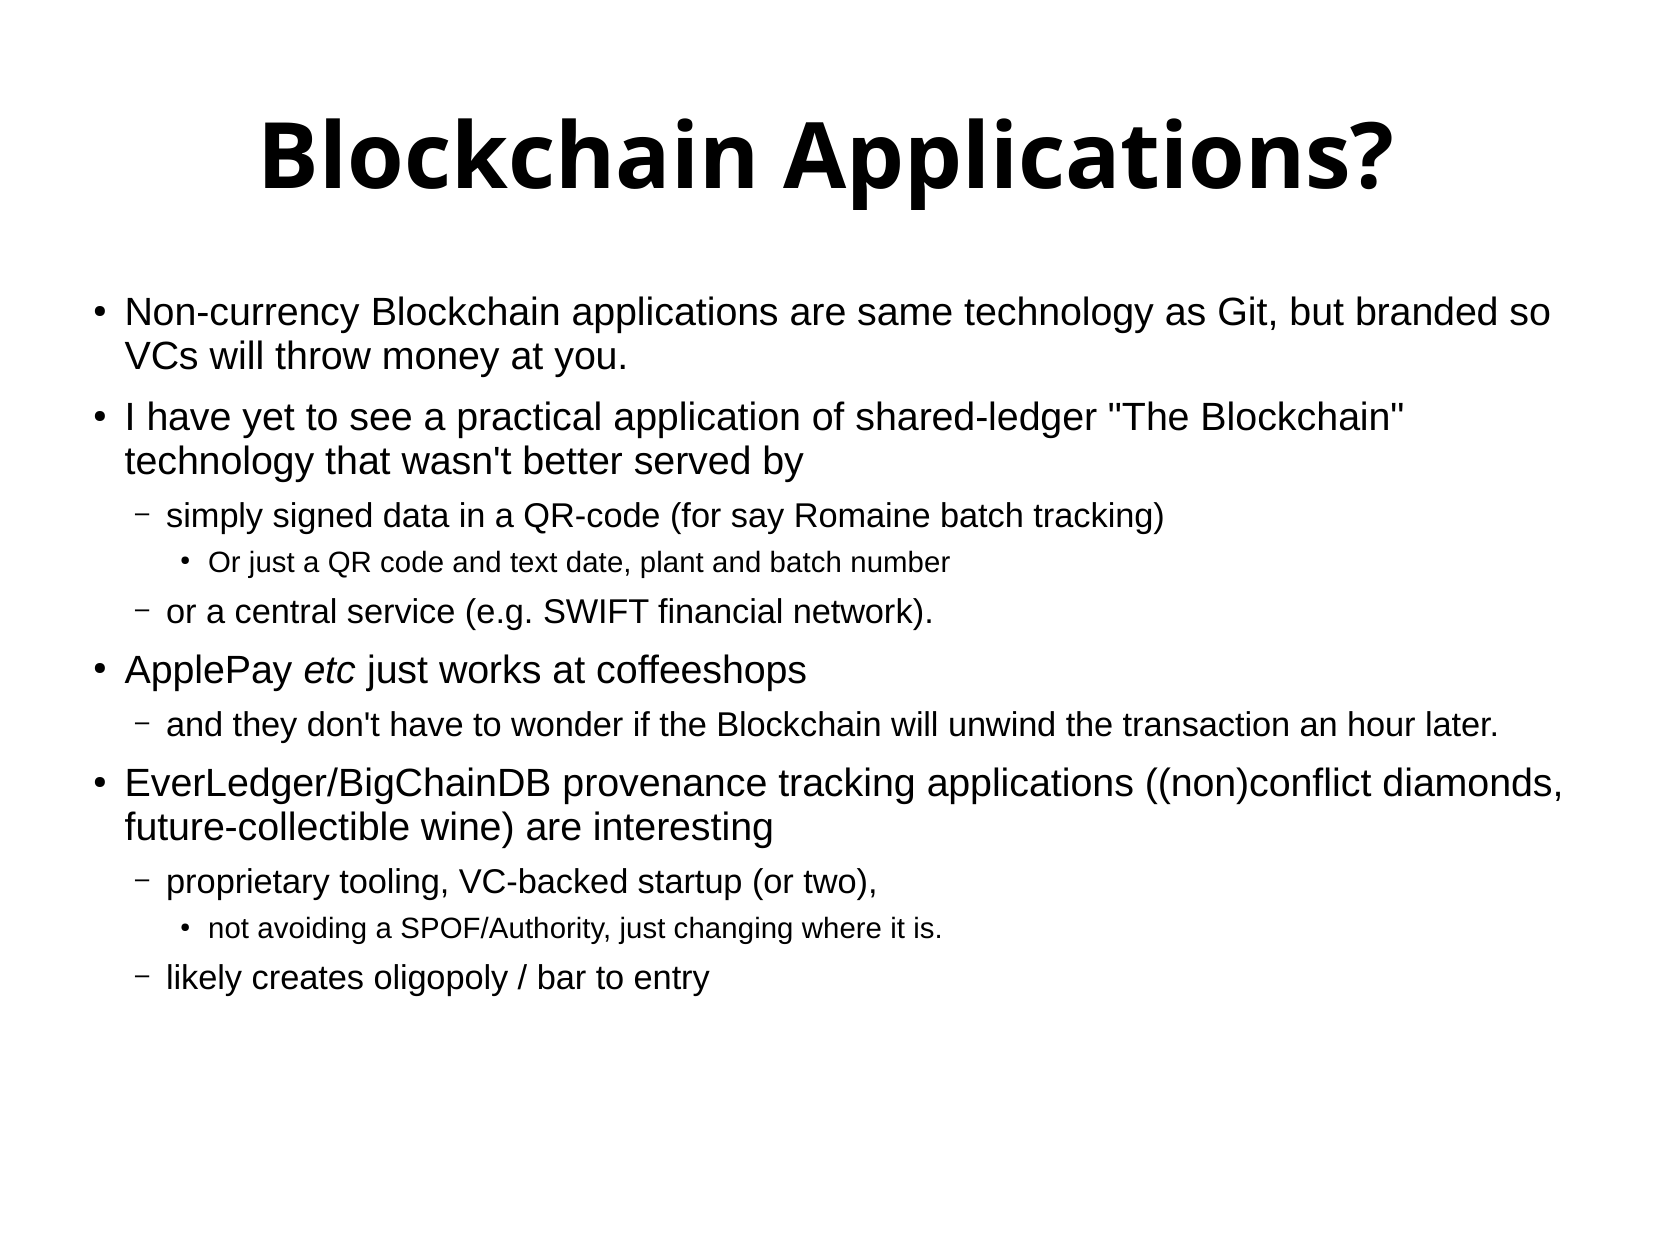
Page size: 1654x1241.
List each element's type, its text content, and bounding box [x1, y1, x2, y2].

title Blockchain Applications? [82, 49, 1571, 257]
list Non-currency Blockchain applications are same technology as Git, but branded so VCs will throw money at you. I have yet to see a practical application of shared-ledger "The Blockchain" technology that wasn't better served by simply signed data in a QR-code (for say Romaine batch tracking) Or just a QR code and text date, plant and batch number or a central service (e.g. SWIFT financial network). ApplePay etc just works at coffeeshops and they don't have to wonder if the Blockchain will unwind the transaction an hour later. EverLedger/BigChainDB provenance tracking applications ((non)conflict diamonds, future-collectible wine) are interesting proprietary tooling, VC-backed startup (or two), not avoiding a SPOF/Authority, just changing where it is. likely creates oligopoly / bar to entry [82, 290, 1571, 1010]
